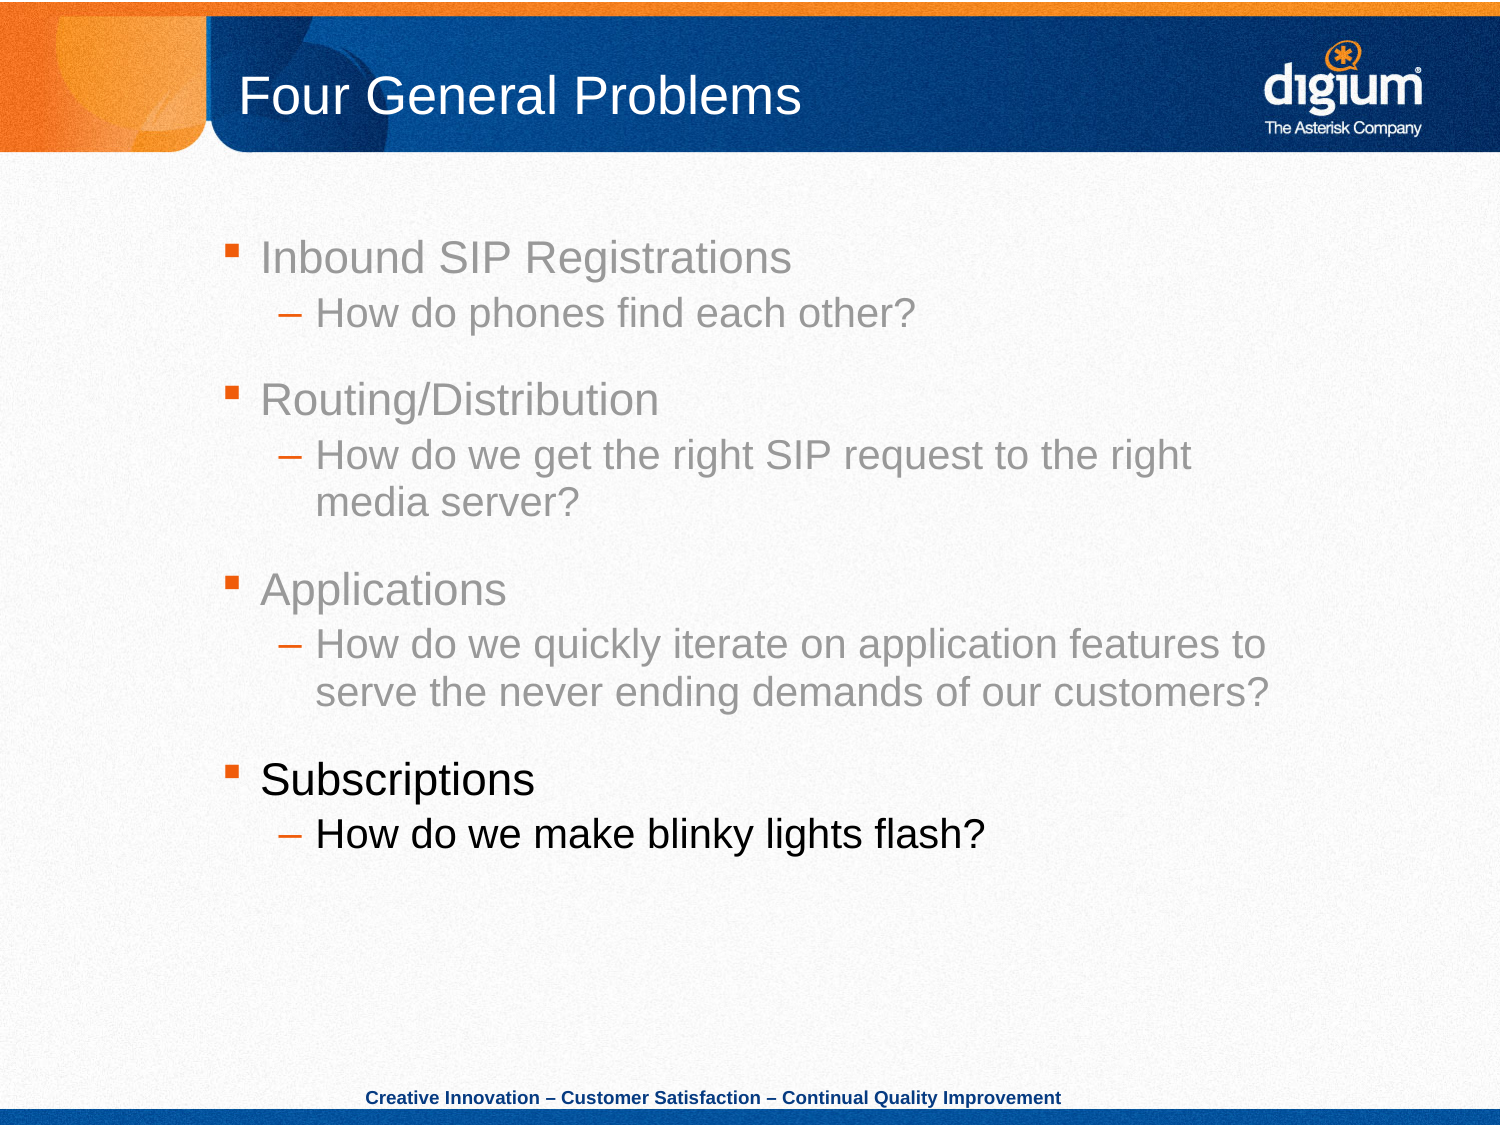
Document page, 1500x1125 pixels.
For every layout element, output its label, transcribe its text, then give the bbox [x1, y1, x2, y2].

list Inbound SIP Registrations How do phones find each other? Routing/Distribution How do we get the right SIP request to the right media server? Applications How do we quickly iterate on application features to serve the never ending demands of our customers? Subscriptions How do we make blinky lights flash? [206, 224, 1301, 877]
picture [0, 2, 1500, 1125]
title Four General Problems [238, 27, 1243, 127]
